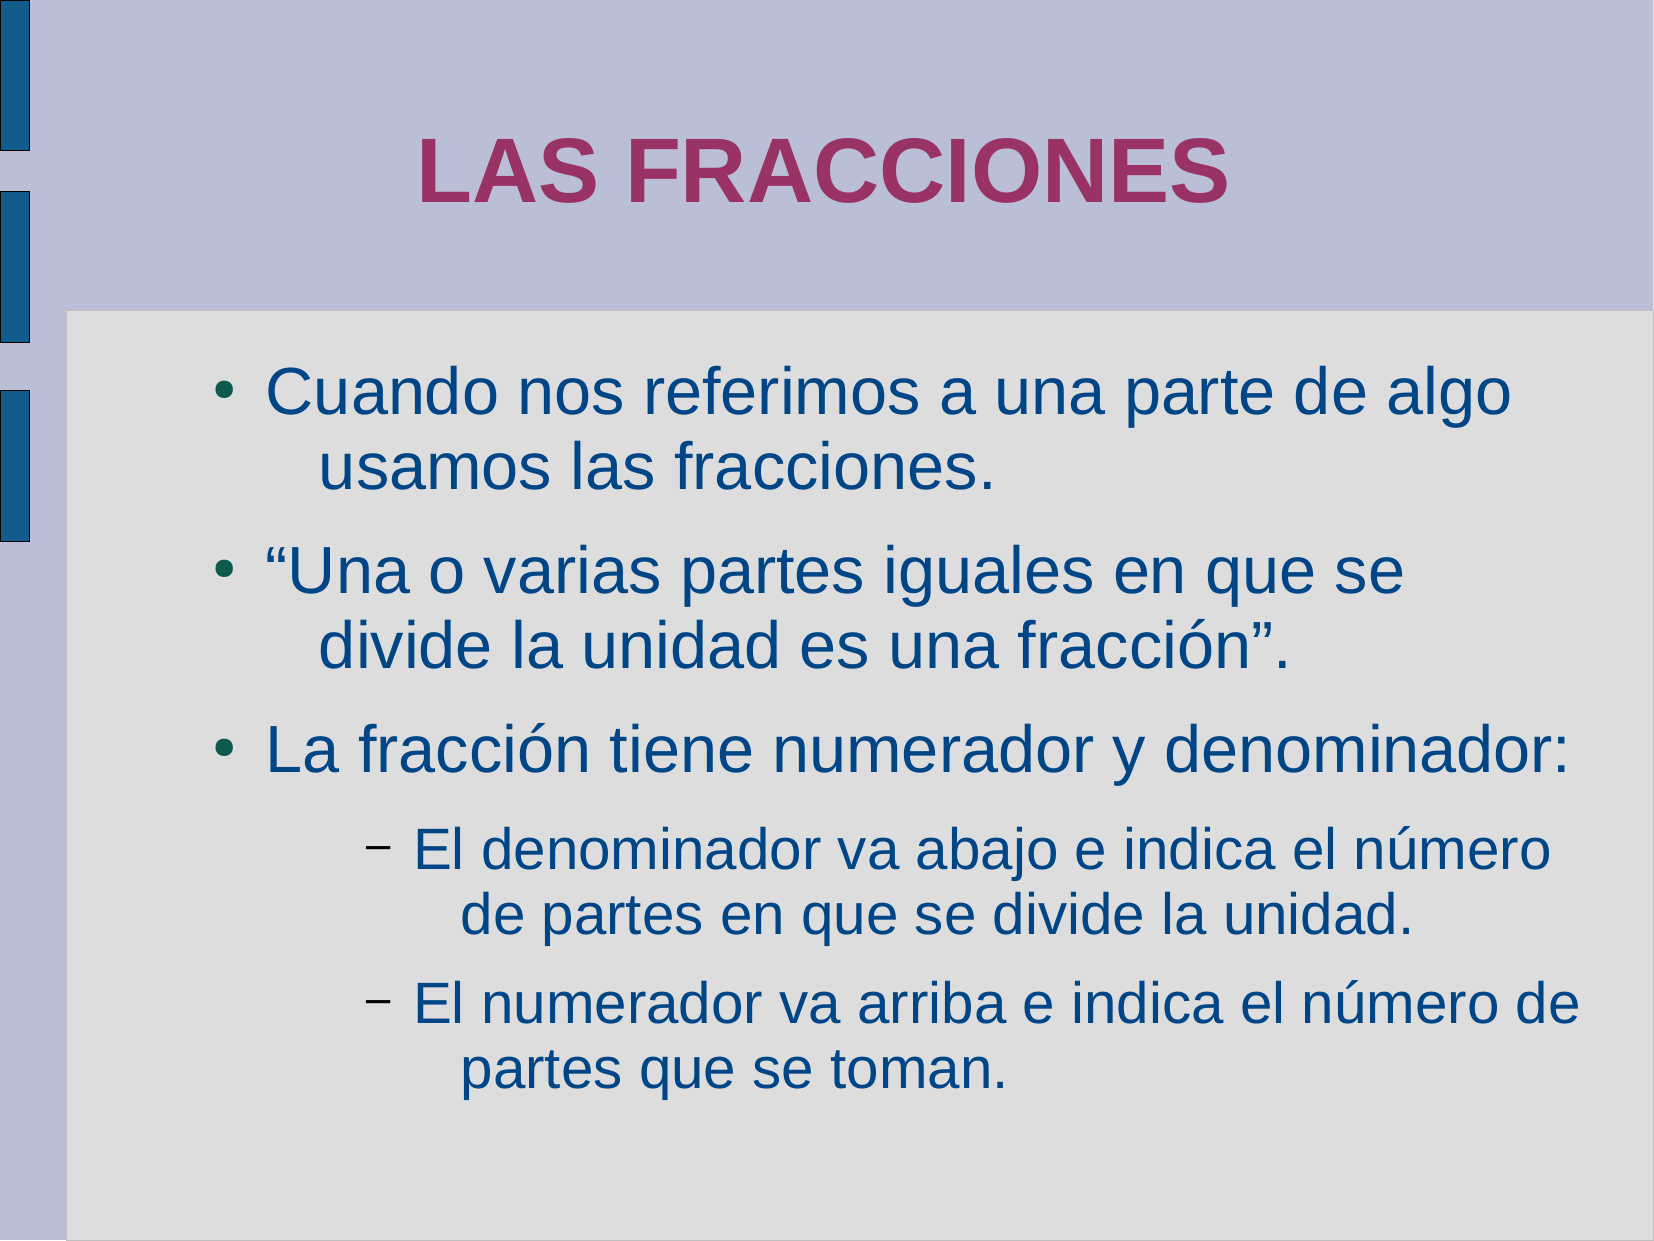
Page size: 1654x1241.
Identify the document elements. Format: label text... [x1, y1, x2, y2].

title LAS FRACCIONES [118, 17, 1531, 325]
list Cuando nos referimos a una parte de algo usamos las fracciones. “Una o varias partes iguales en que se divide la unidad es una fracción”. La fracción tiene numerador y denominador: El denominador va abajo e indica el número de partes en que se divide la unidad. El numerador va arriba e indica el número de partes que se toman. [177, 354, 1590, 1241]
